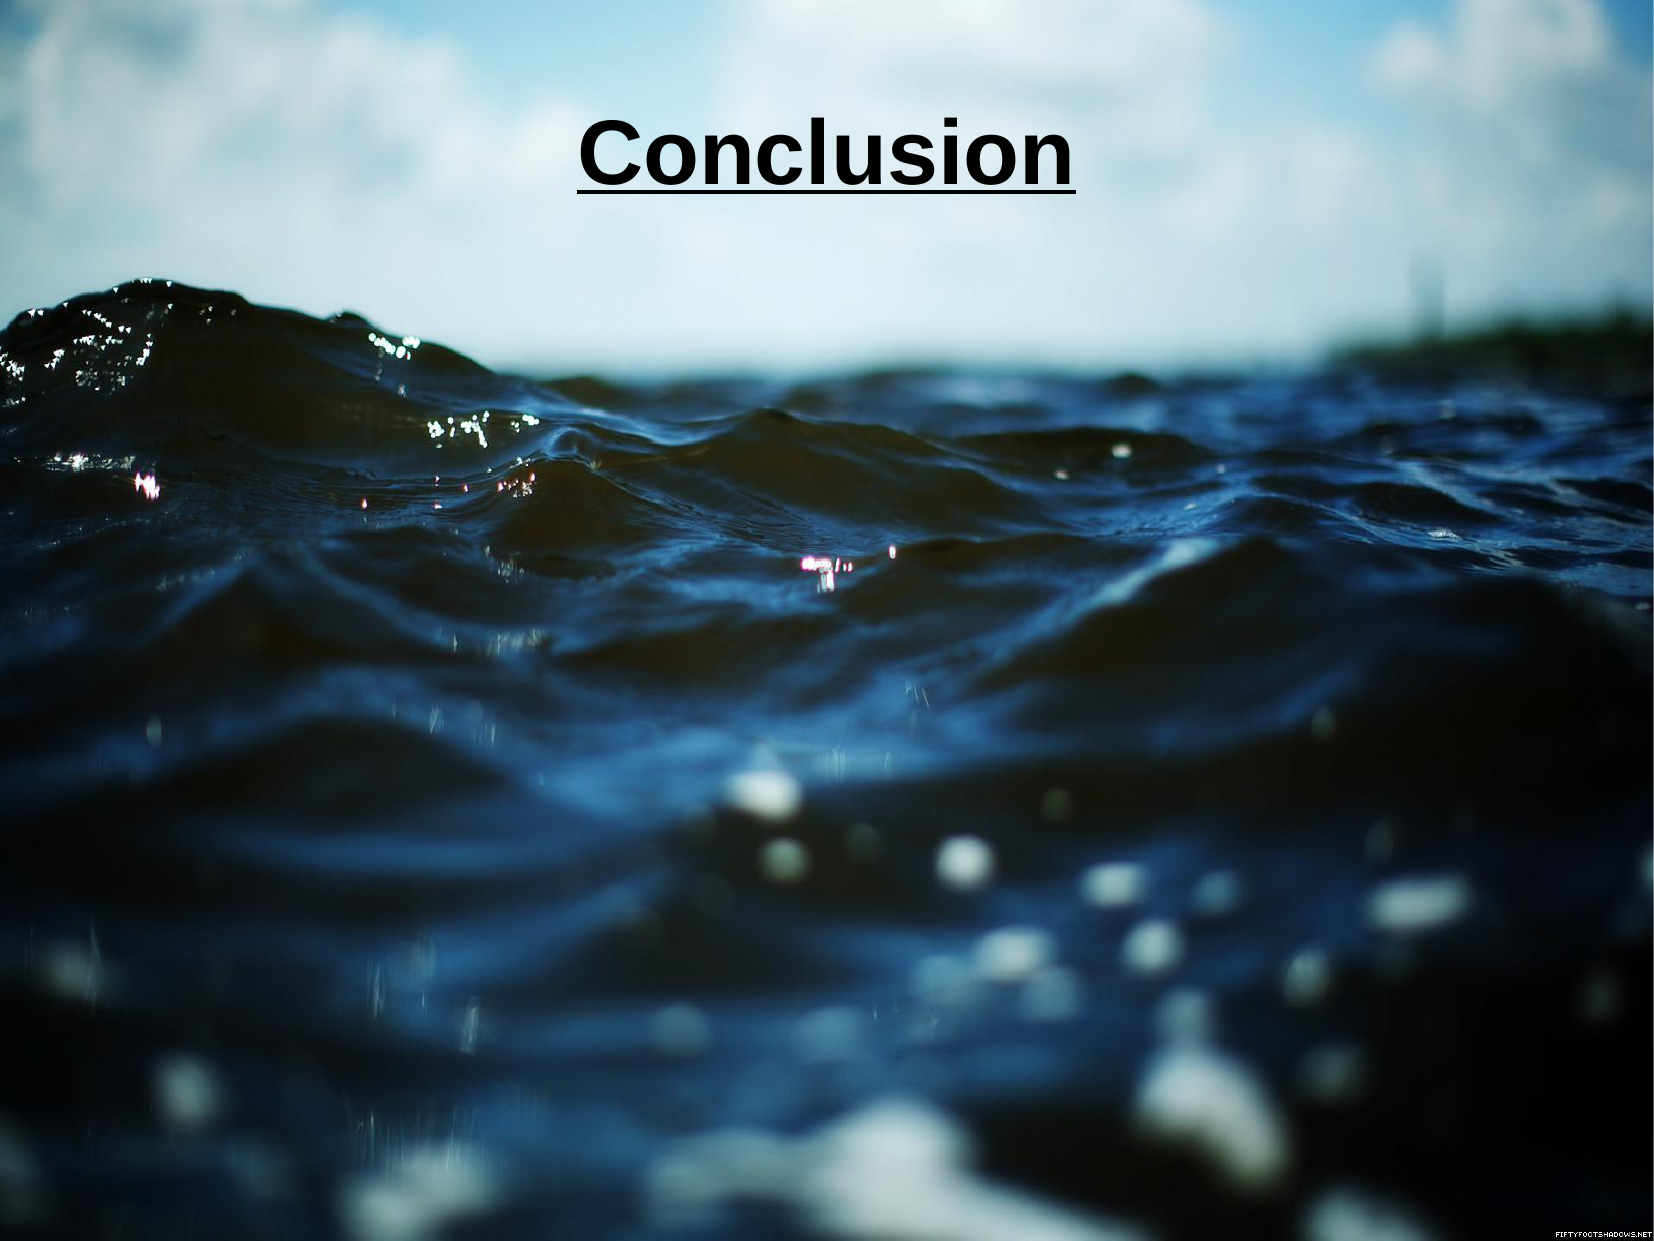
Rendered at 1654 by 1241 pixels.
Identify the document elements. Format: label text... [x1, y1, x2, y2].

picture [0, 0, 1654, 1241]
title Conclusion [82, 49, 1571, 257]
